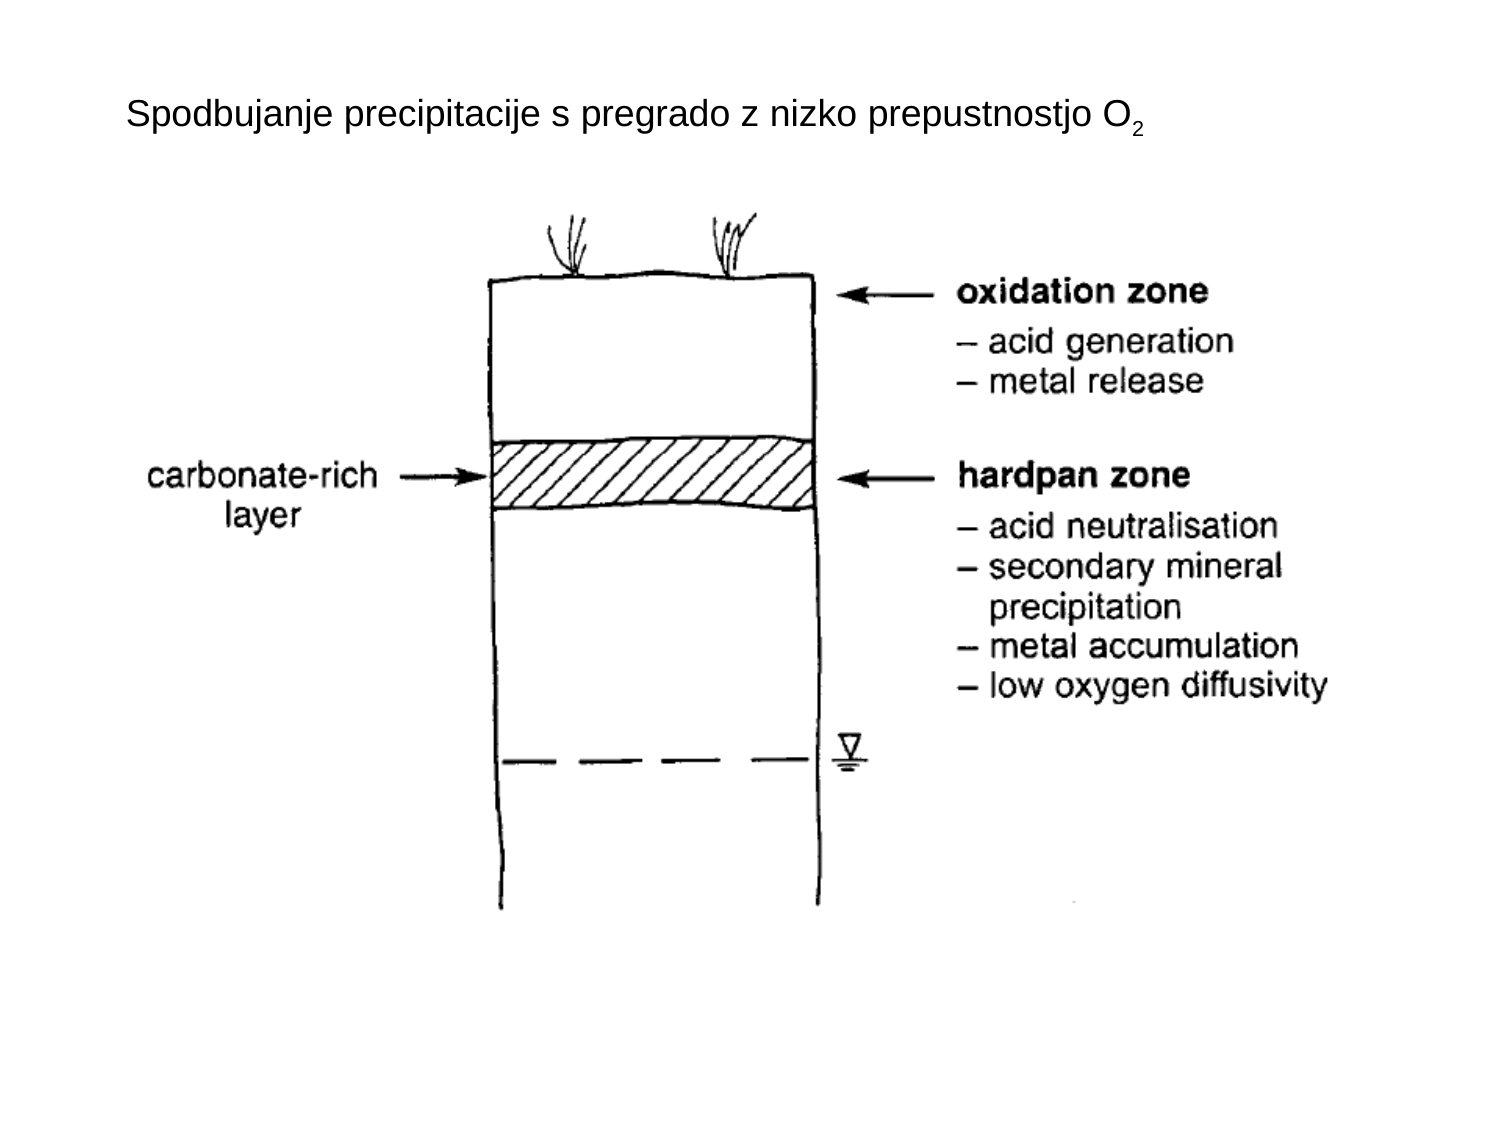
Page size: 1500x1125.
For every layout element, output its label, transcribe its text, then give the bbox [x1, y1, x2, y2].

picture [125, 199, 1376, 925]
text_box Spodbujanje precipitacije s pregrado z nizko prepustnostjo O2 [111, 81, 1160, 149]
